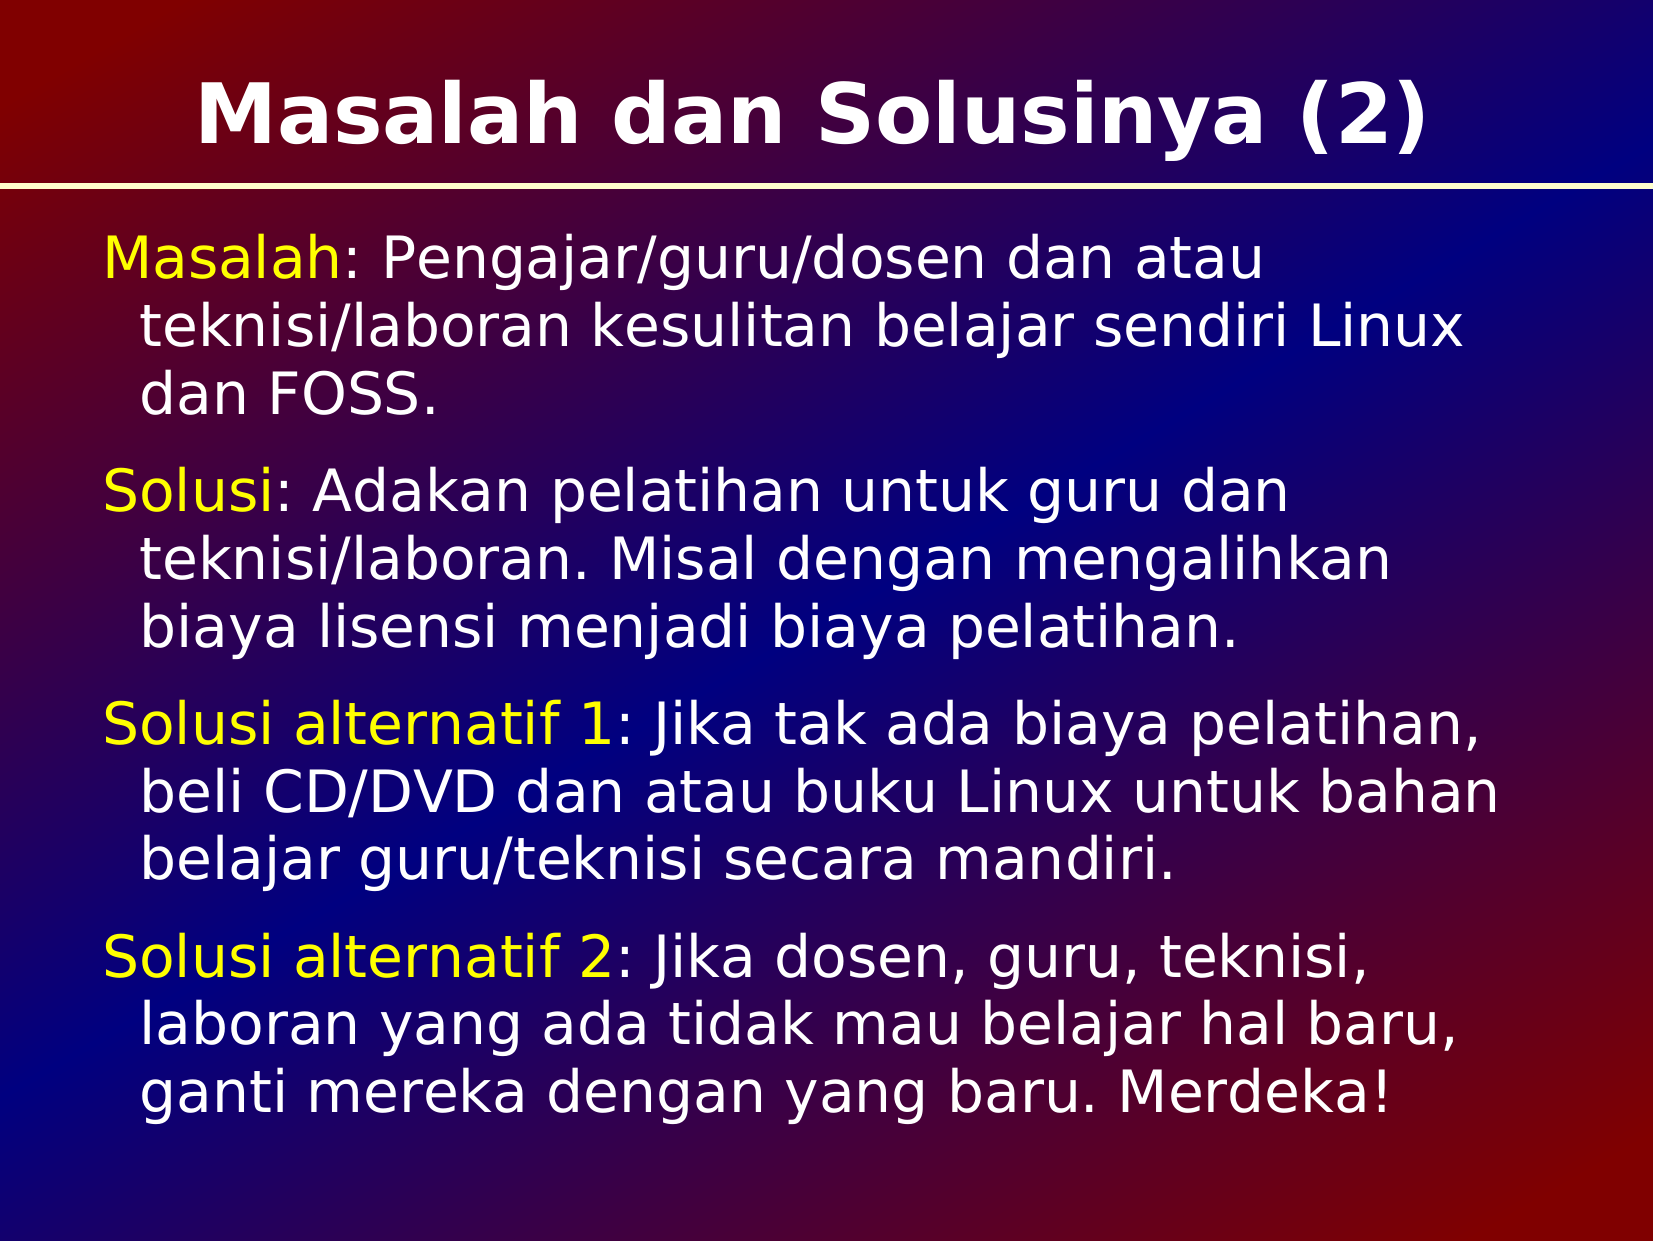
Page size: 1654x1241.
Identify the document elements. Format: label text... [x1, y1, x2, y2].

list Masalah: Pengajar/guru/dosen dan atau teknisi/laboran kesulitan belajar sendiri Linux dan FOSS. Solusi: Adakan pelatihan untuk guru dan teknisi/laboran. Misal dengan mengalihkan biaya lisensi menjadi biaya pelatihan. Solusi alternatif 1: Jika tak ada biaya pelatihan, beli CD/DVD dan atau buku Linux untuk bahan belajar guru/teknisi secara mandiri. Solusi alternatif 2: Jika dosen, guru, teknisi, laboran yang ada tidak mau belajar hal baru, ganti mereka dengan yang baru. Merdeka! [64, 224, 1526, 1195]
title Masalah dan Solusinya (2) [75, 19, 1551, 211]
